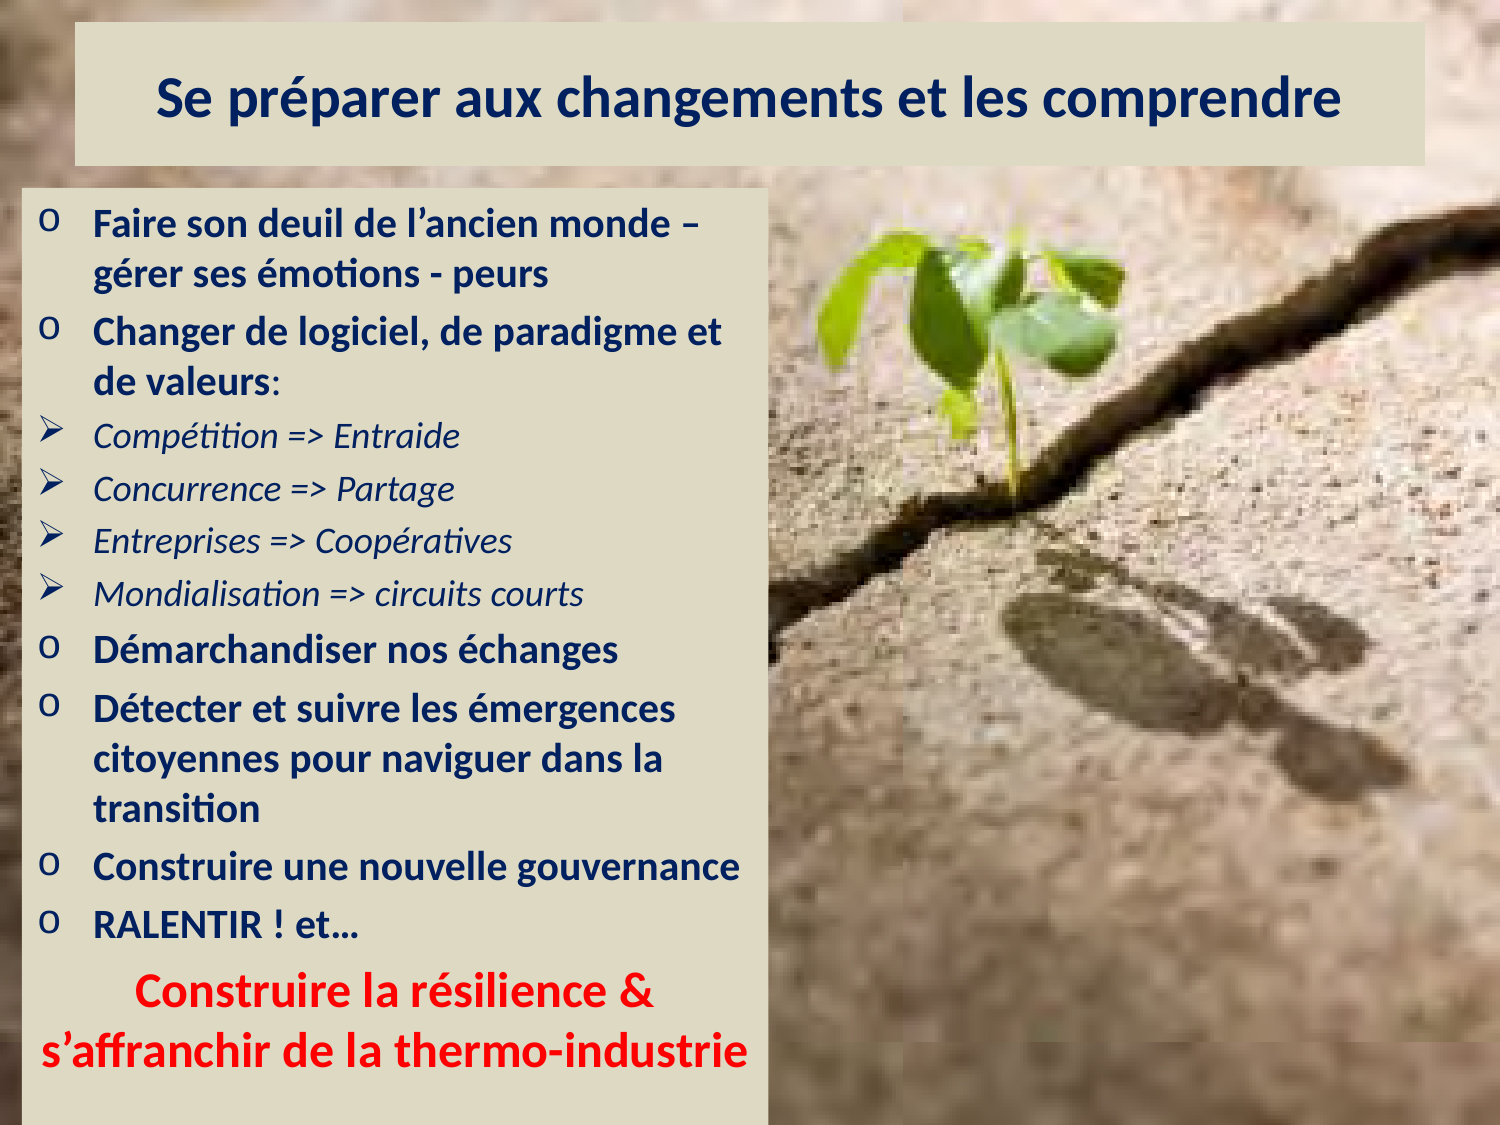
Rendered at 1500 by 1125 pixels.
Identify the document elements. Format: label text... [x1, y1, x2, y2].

title Se préparer aux changements et les comprendre [75, 22, 1425, 166]
list Faire son deuil de l’ancien monde – gérer ses émotions - peurs Changer de logiciel, de paradigme et de valeurs: Compétition => Entraide Concurrence => Partage Entreprises => Coopératives Mondialisation => circuits courts Démarchandiser nos échanges Détecter et suivre les émergences citoyennes pour naviguer dans la transition Construire une nouvelle gouvernance RALENTIR ! et… Construire la résilience & s’affranchir de la thermo-industrie [21, 187, 769, 1125]
picture [0, 0, 1500, 1125]
